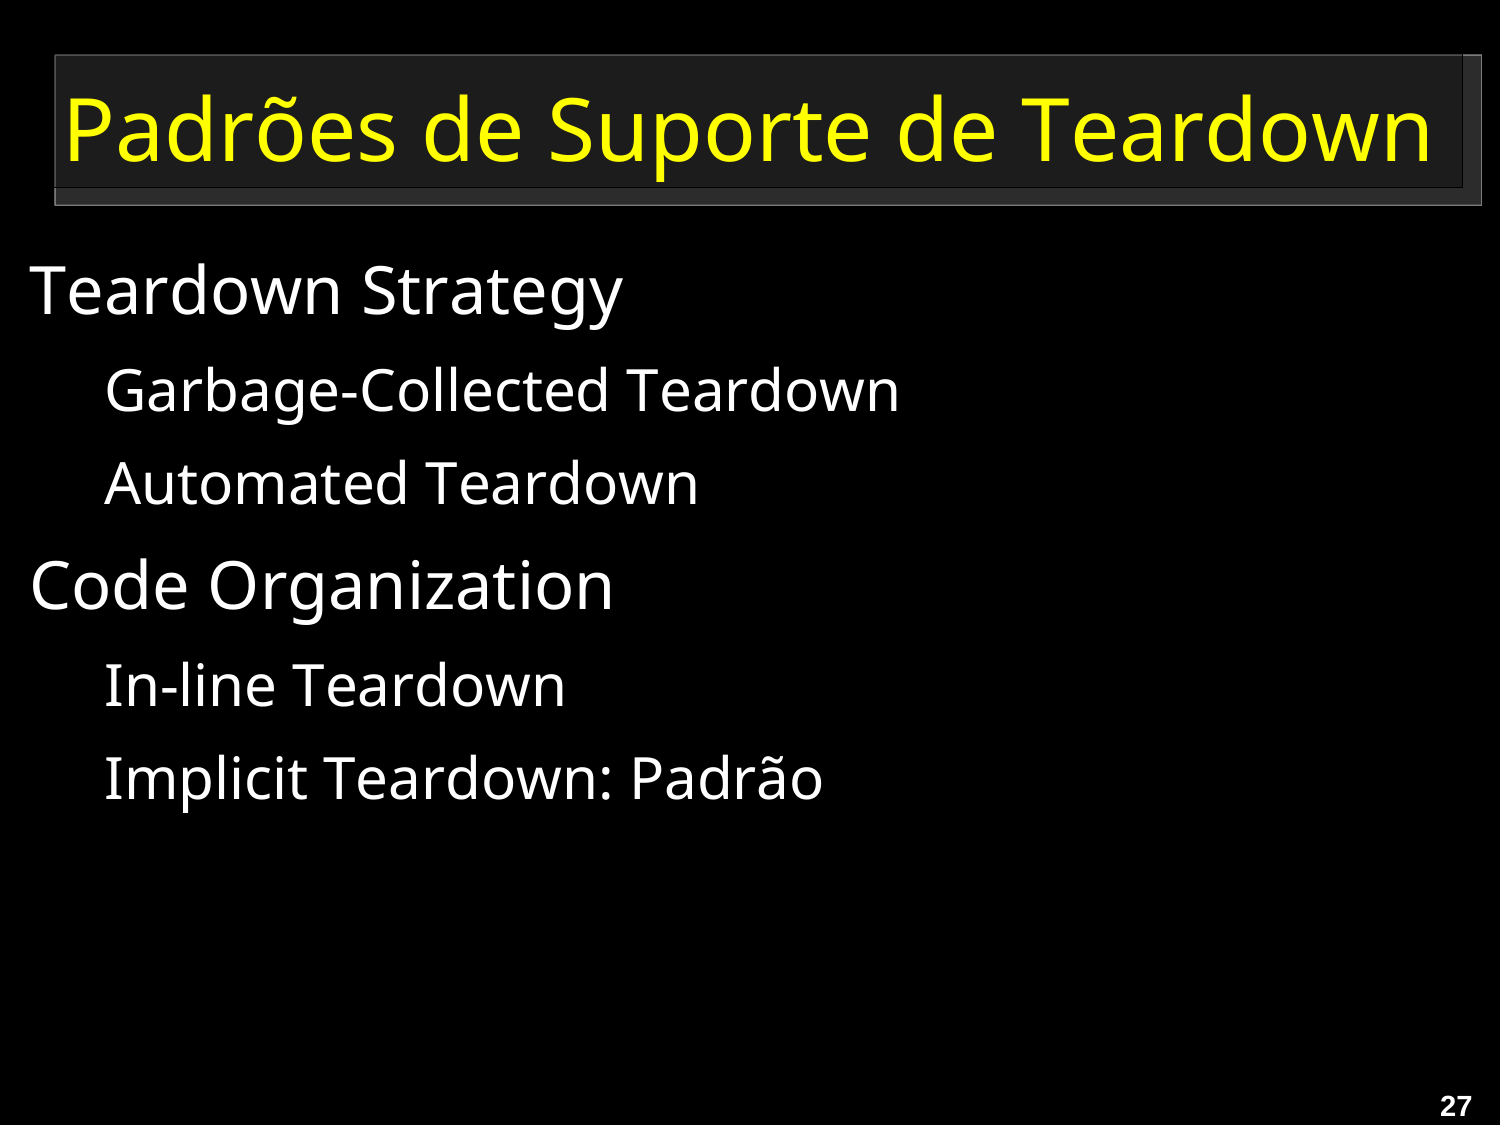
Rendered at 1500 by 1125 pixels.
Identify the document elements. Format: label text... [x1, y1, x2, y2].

title Padrões de Suporte de Teardown [29, 38, 1469, 218]
list Teardown Strategy Garbage-Collected Teardown Automated Teardown Code Organization In-line Teardown Implicit Teardown: Padrão [29, 243, 1469, 1072]
